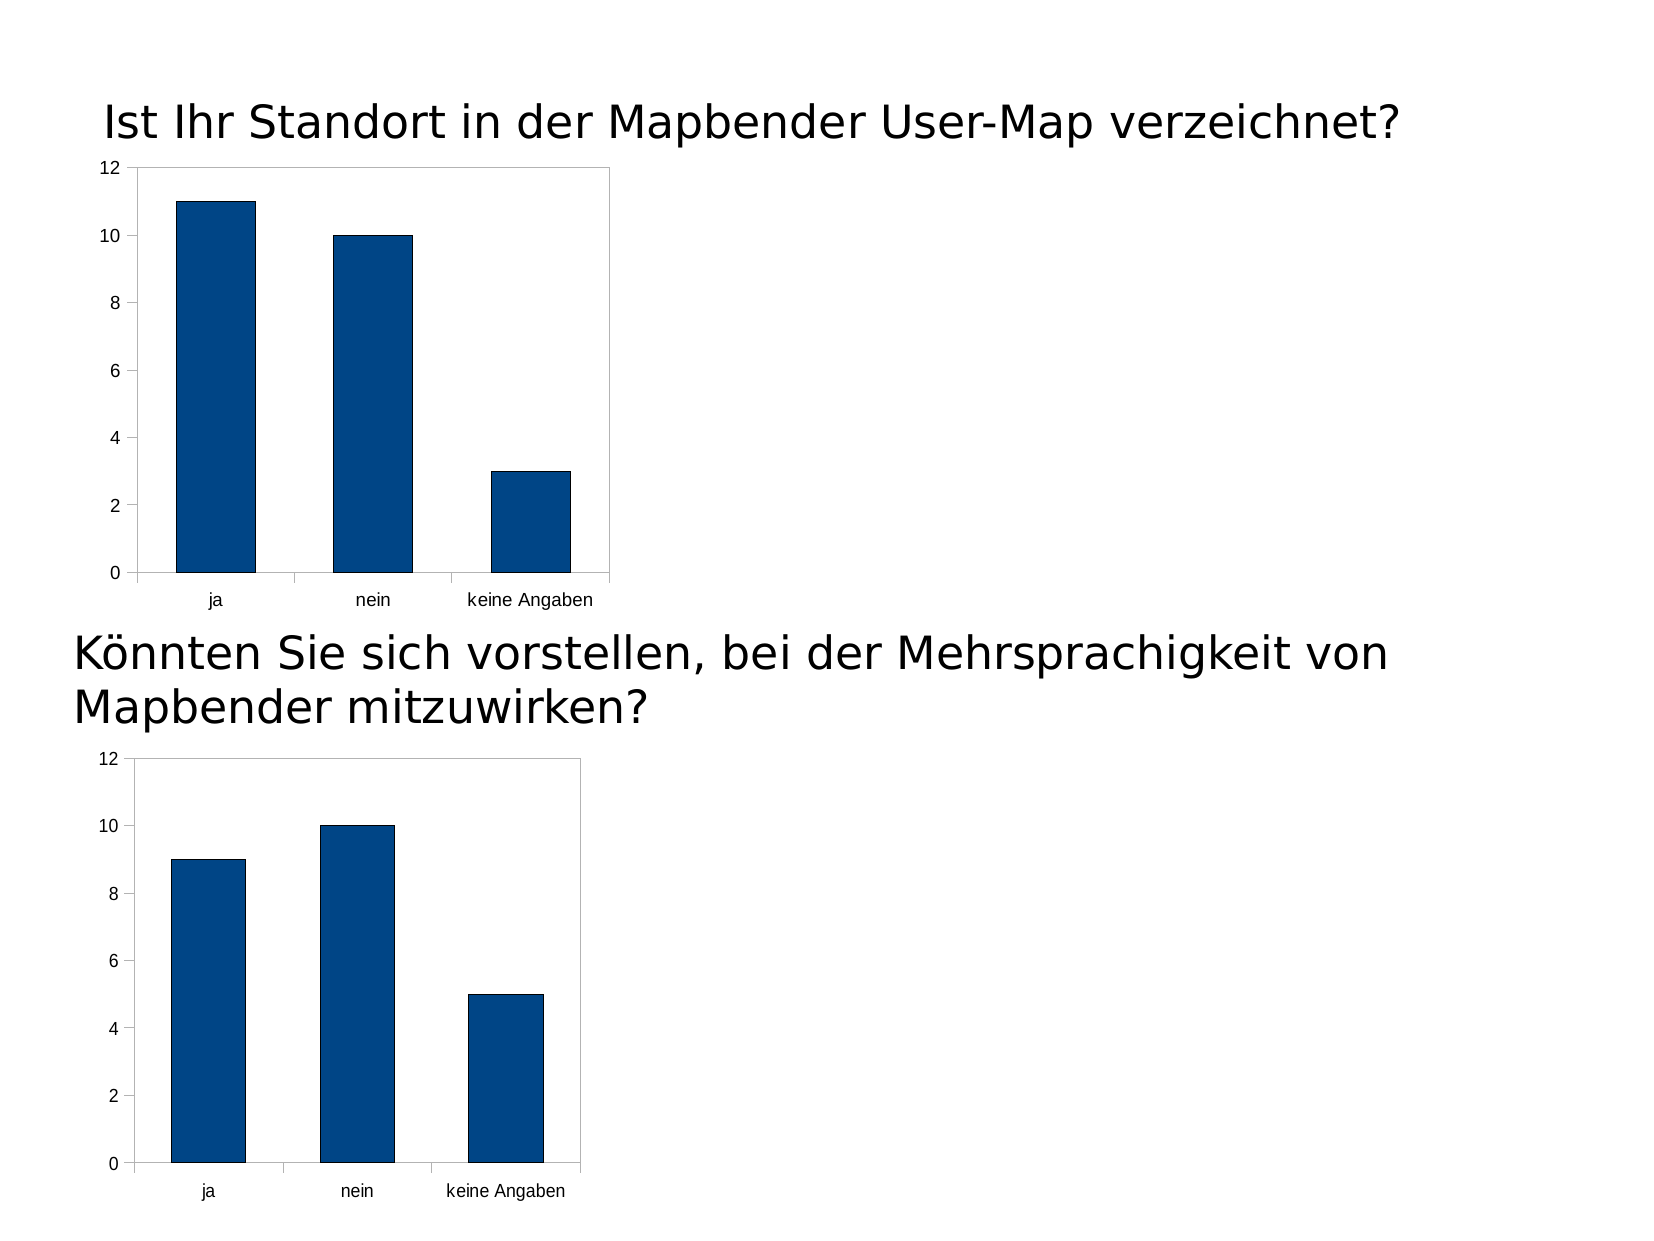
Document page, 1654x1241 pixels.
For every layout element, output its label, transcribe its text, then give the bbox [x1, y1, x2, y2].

chart [88, 738, 591, 1211]
text_box Könnten Sie sich vorstellen, bei der Mehrsprachigkeit von Mapbender mitzuwirken? [59, 620, 1625, 742]
text_box Ist Ihr Standort in der Mapbender User-Map verzeichnet? [88, 88, 1595, 157]
chart [88, 147, 621, 621]
